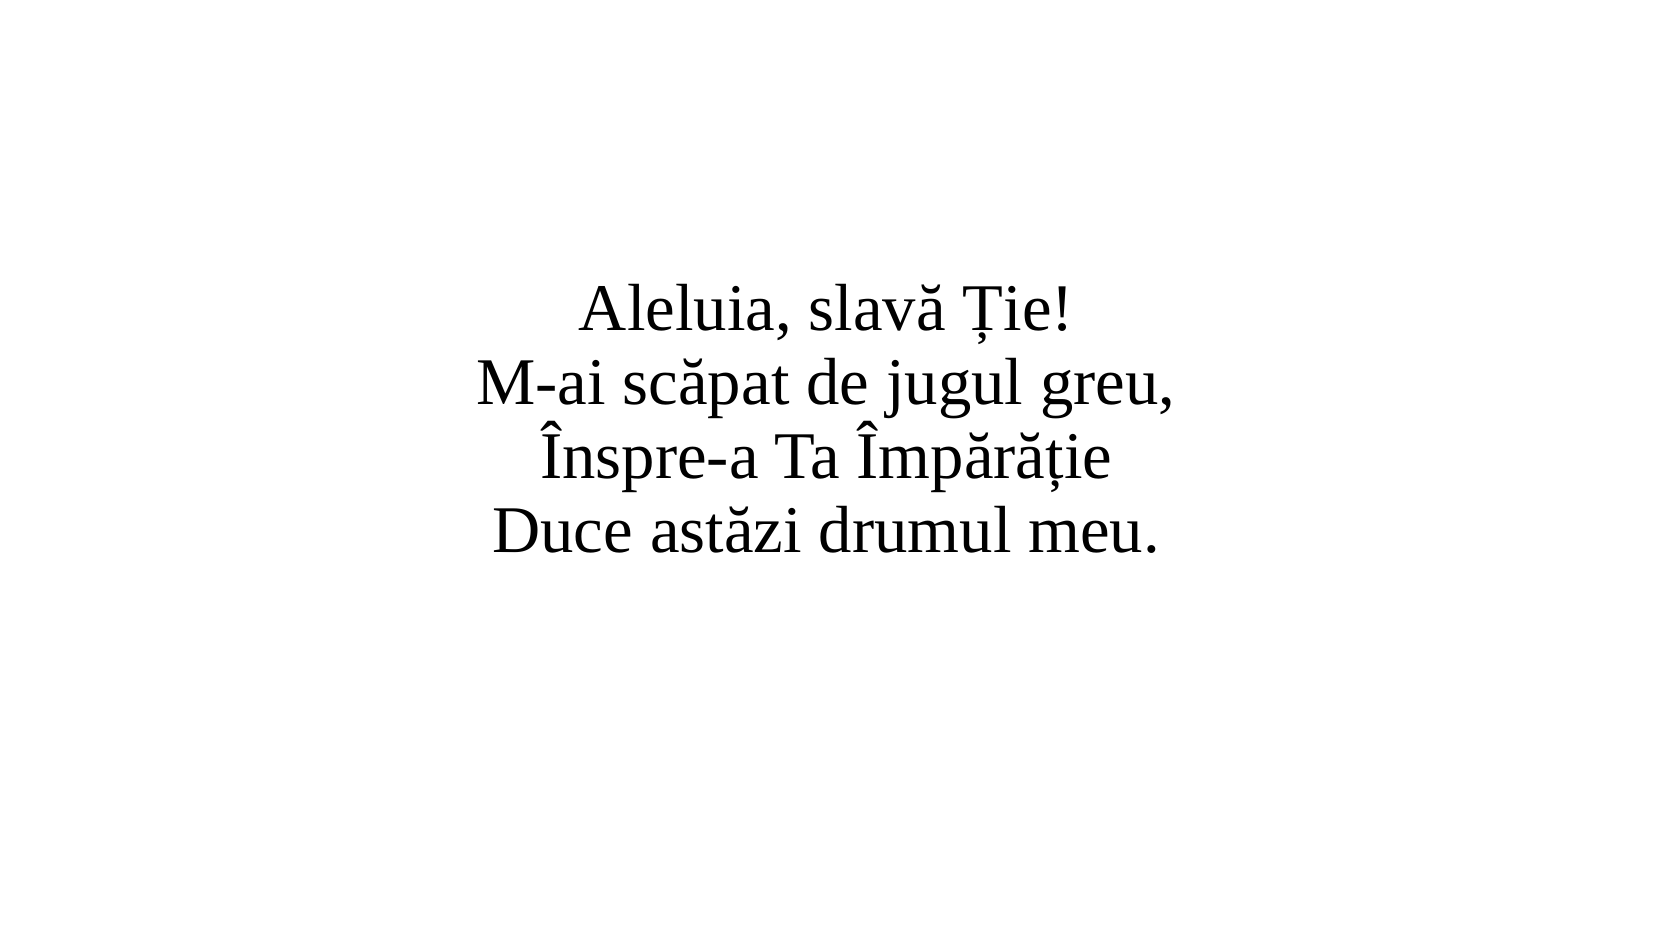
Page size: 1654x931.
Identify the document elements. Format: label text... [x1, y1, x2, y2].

subtitle Aleluia, slavă Ție! M-ai scăpat de jugul greu, Înspre-a Ta Împărăție Duce astăzi drumul meu. [352, 175, 1301, 663]
